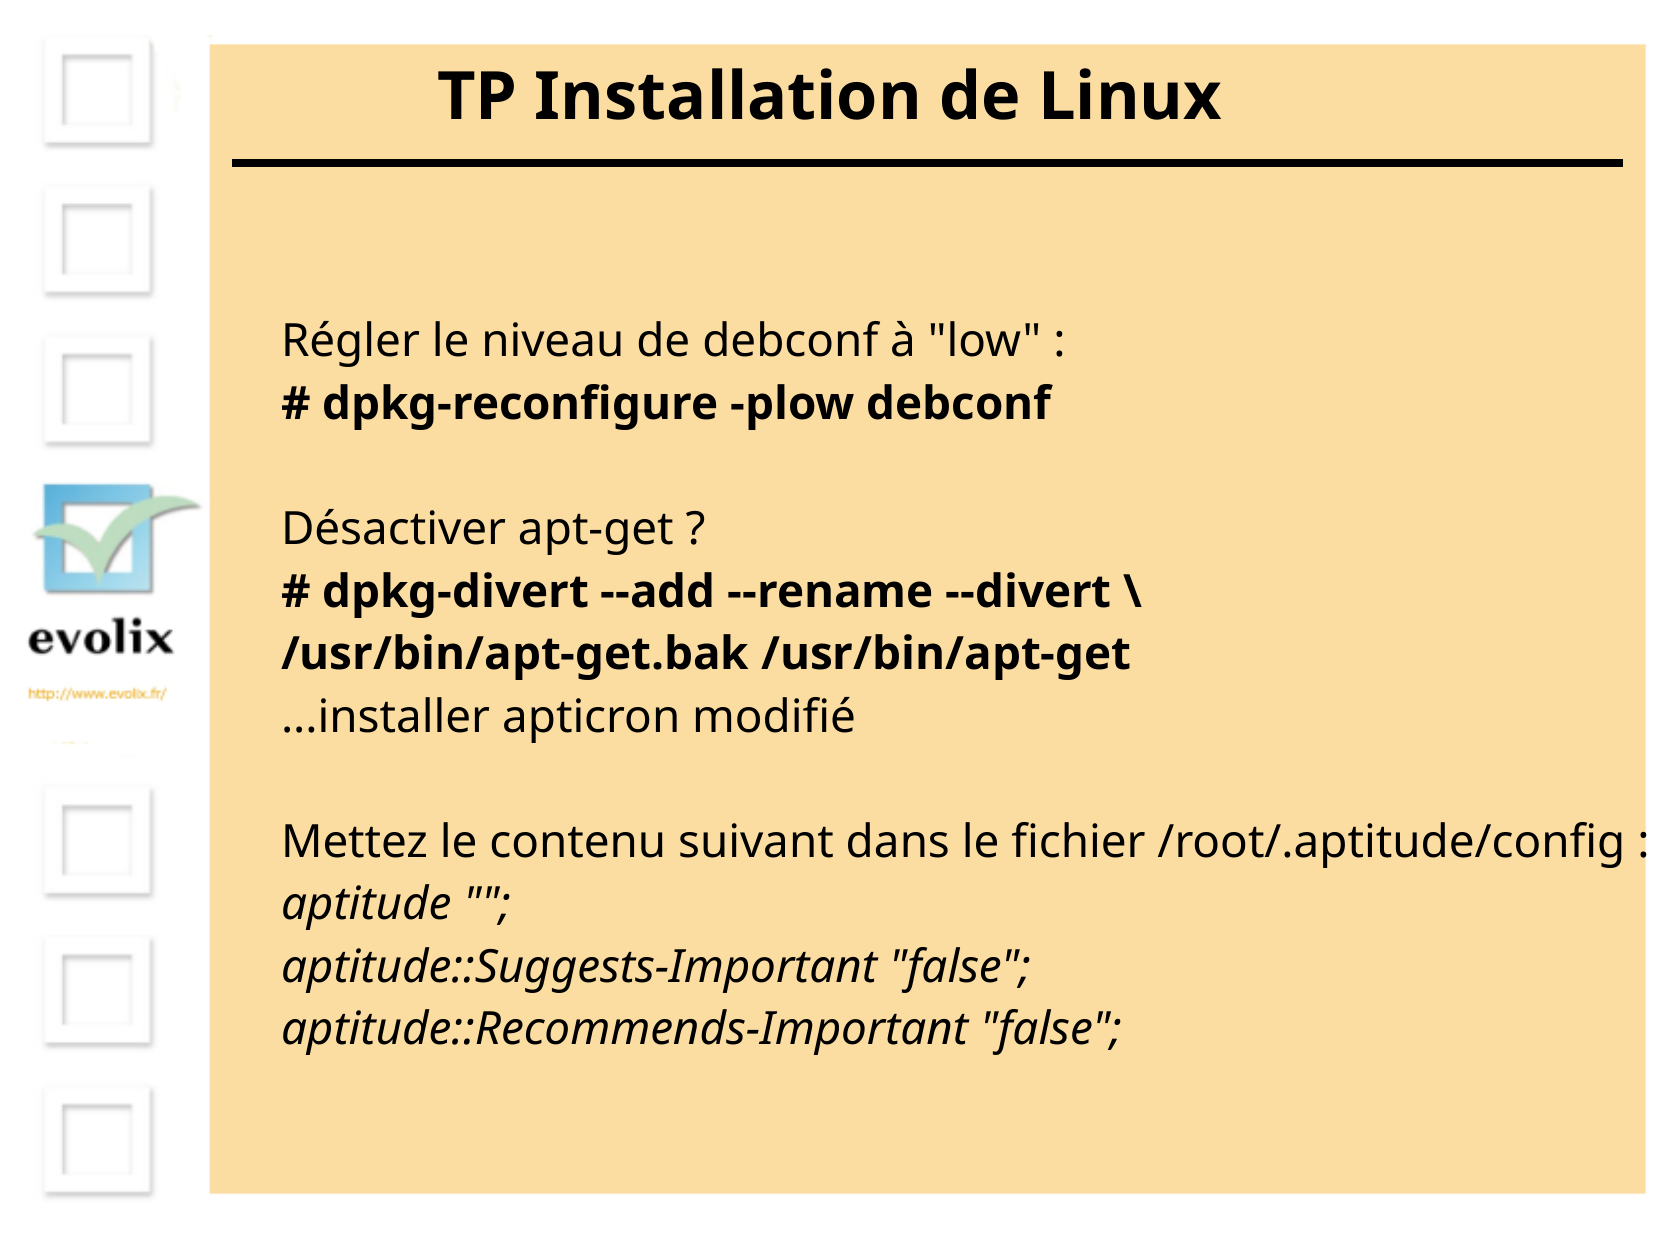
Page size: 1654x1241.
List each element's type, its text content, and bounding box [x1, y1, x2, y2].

subtitle Régler le niveau de debconf à "low" : # dpkg-reconfigure -plow debconf Désactiver apt-get ? # dpkg-divert --add --rename --divert \ /usr/bin/apt-get.bak /usr/bin/apt-get ...installer apticron modifié Mettez le contenu suivant dans le fichier /root/.aptitude/config : aptitude ""; aptitude::Suggests-Important "false"; aptitude::Recommends-Important "false"; [206, 230, 1654, 1136]
picture [0, 35, 1654, 1204]
title TP Installation de Linux [21, 18, 1638, 169]
